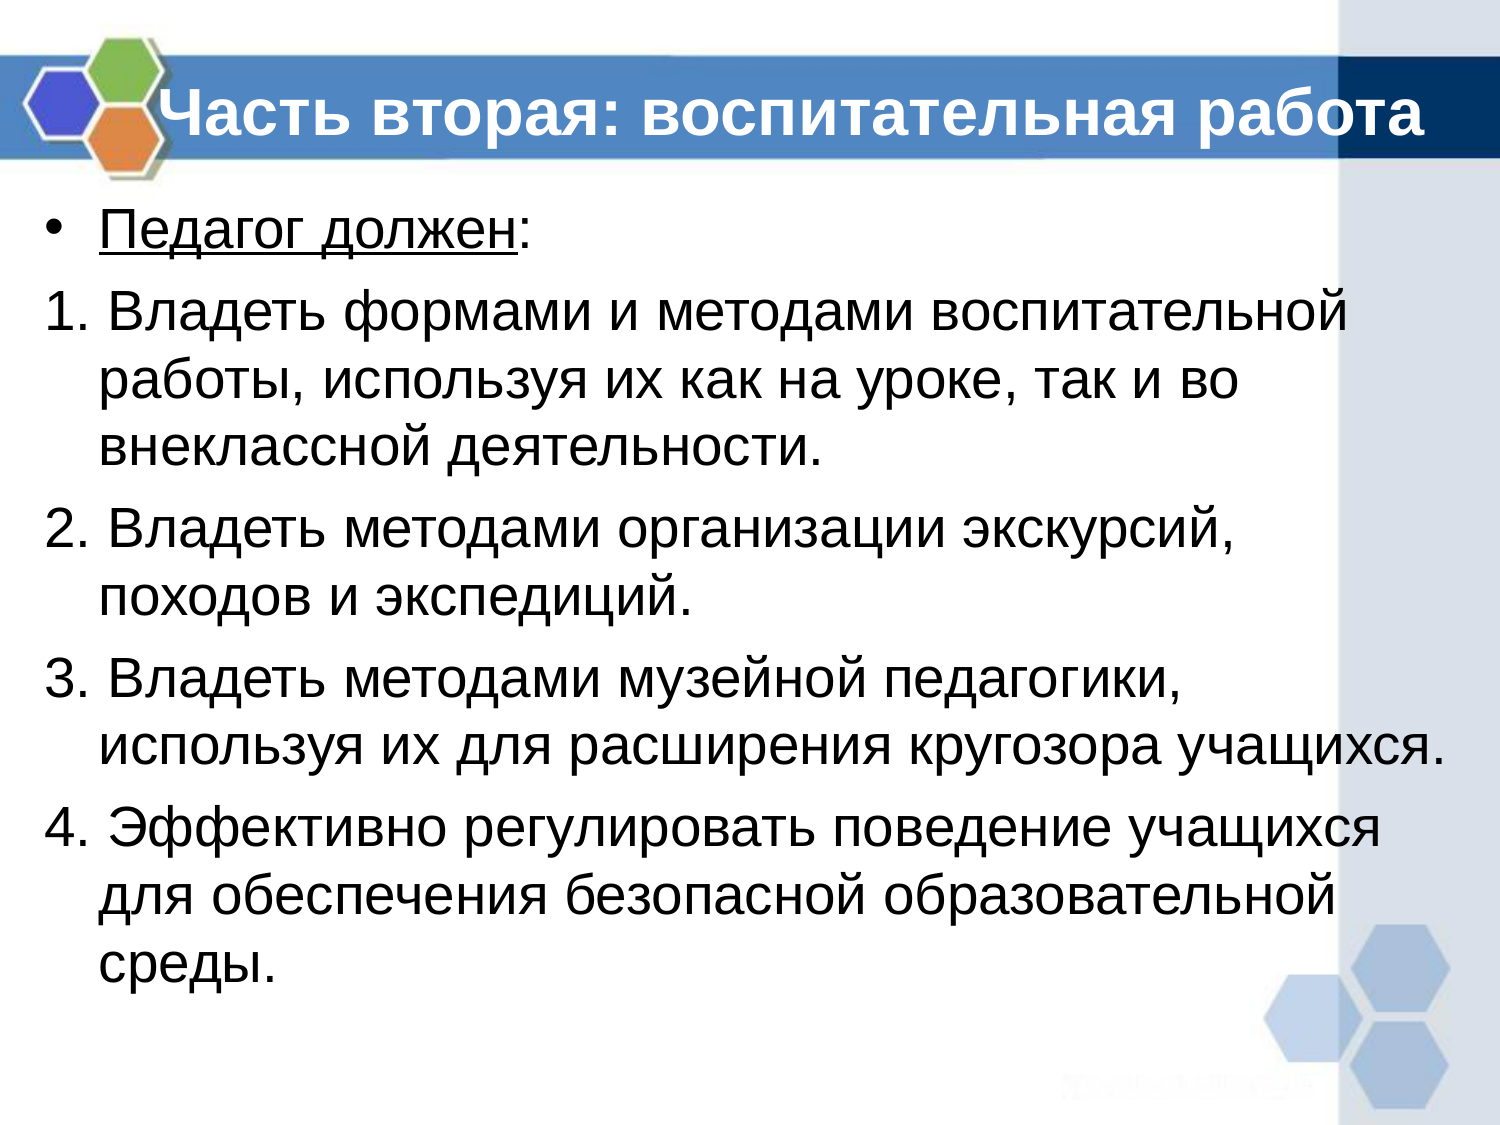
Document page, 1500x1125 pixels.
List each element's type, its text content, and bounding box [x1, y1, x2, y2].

picture [0, 0, 1500, 1125]
list Педагог должен: 1. Владеть формами и методами воспитательной работы, используя их как на уроке, так и во внеклассной деятельности. 2. Владеть методами организации экскурсий, походов и экспедиций. 3. Владеть методами музейной педагогики, используя их для расширения кругозора учащихся. 4. Эффективно регулировать поведение учащихся для обеспечения безопасной образовательной среды. [29, 184, 1471, 1059]
title Часть вторая: воспитательная работа [123, 45, 1459, 173]
